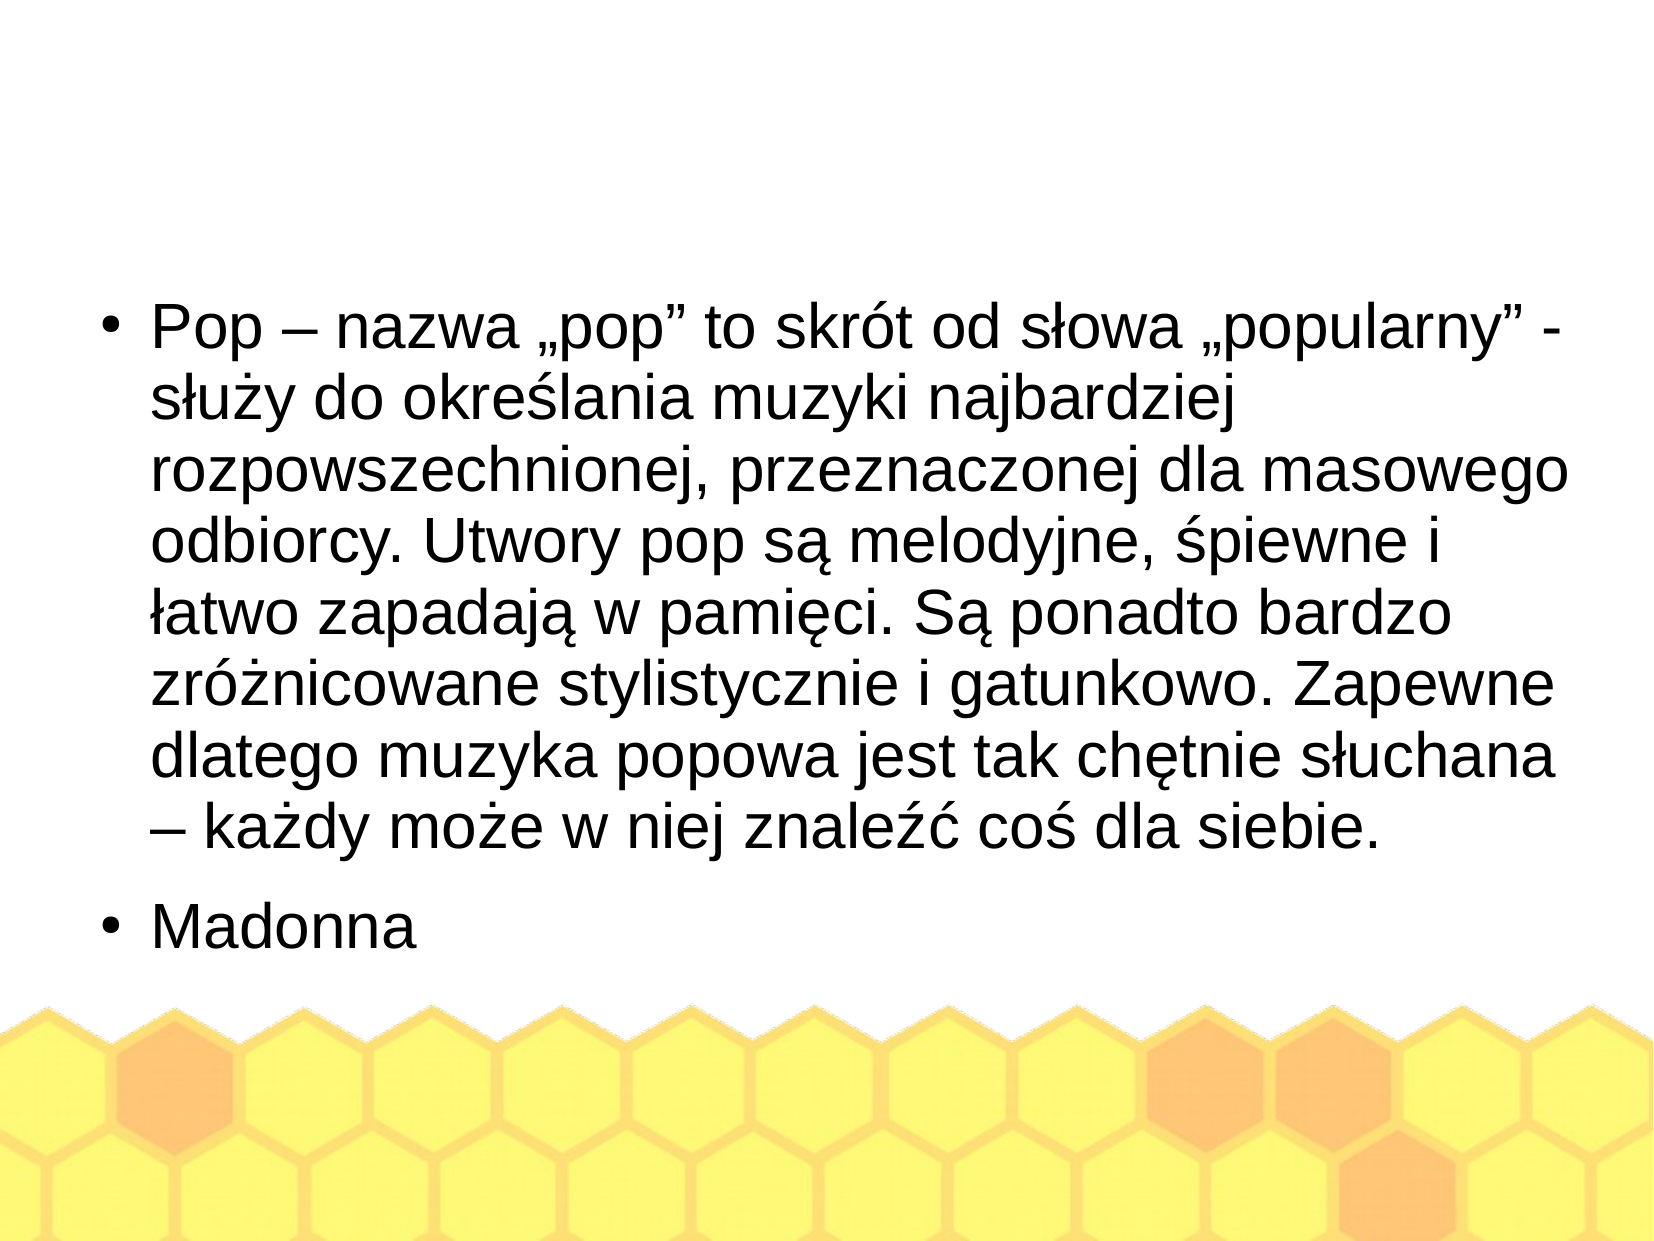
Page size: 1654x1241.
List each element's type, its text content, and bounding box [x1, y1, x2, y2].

picture [0, 1001, 1654, 1241]
list Pop – nazwa „pop” to skrót od słowa „popularny” - służy do określania muzyki najbardziej rozpowszechnionej, przeznaczonej dla masowego odbiorcy. Utwory pop są melodyjne, śpiewne i łatwo zapadają w pamięci. Są ponadto bardzo zróżnicowane stylistycznie i gatunkowo. Zapewne dlatego muzyka popowa jest tak chętnie słuchana – każdy może w niej znaleźć coś dla siebie. Madonna [82, 290, 1583, 1010]
